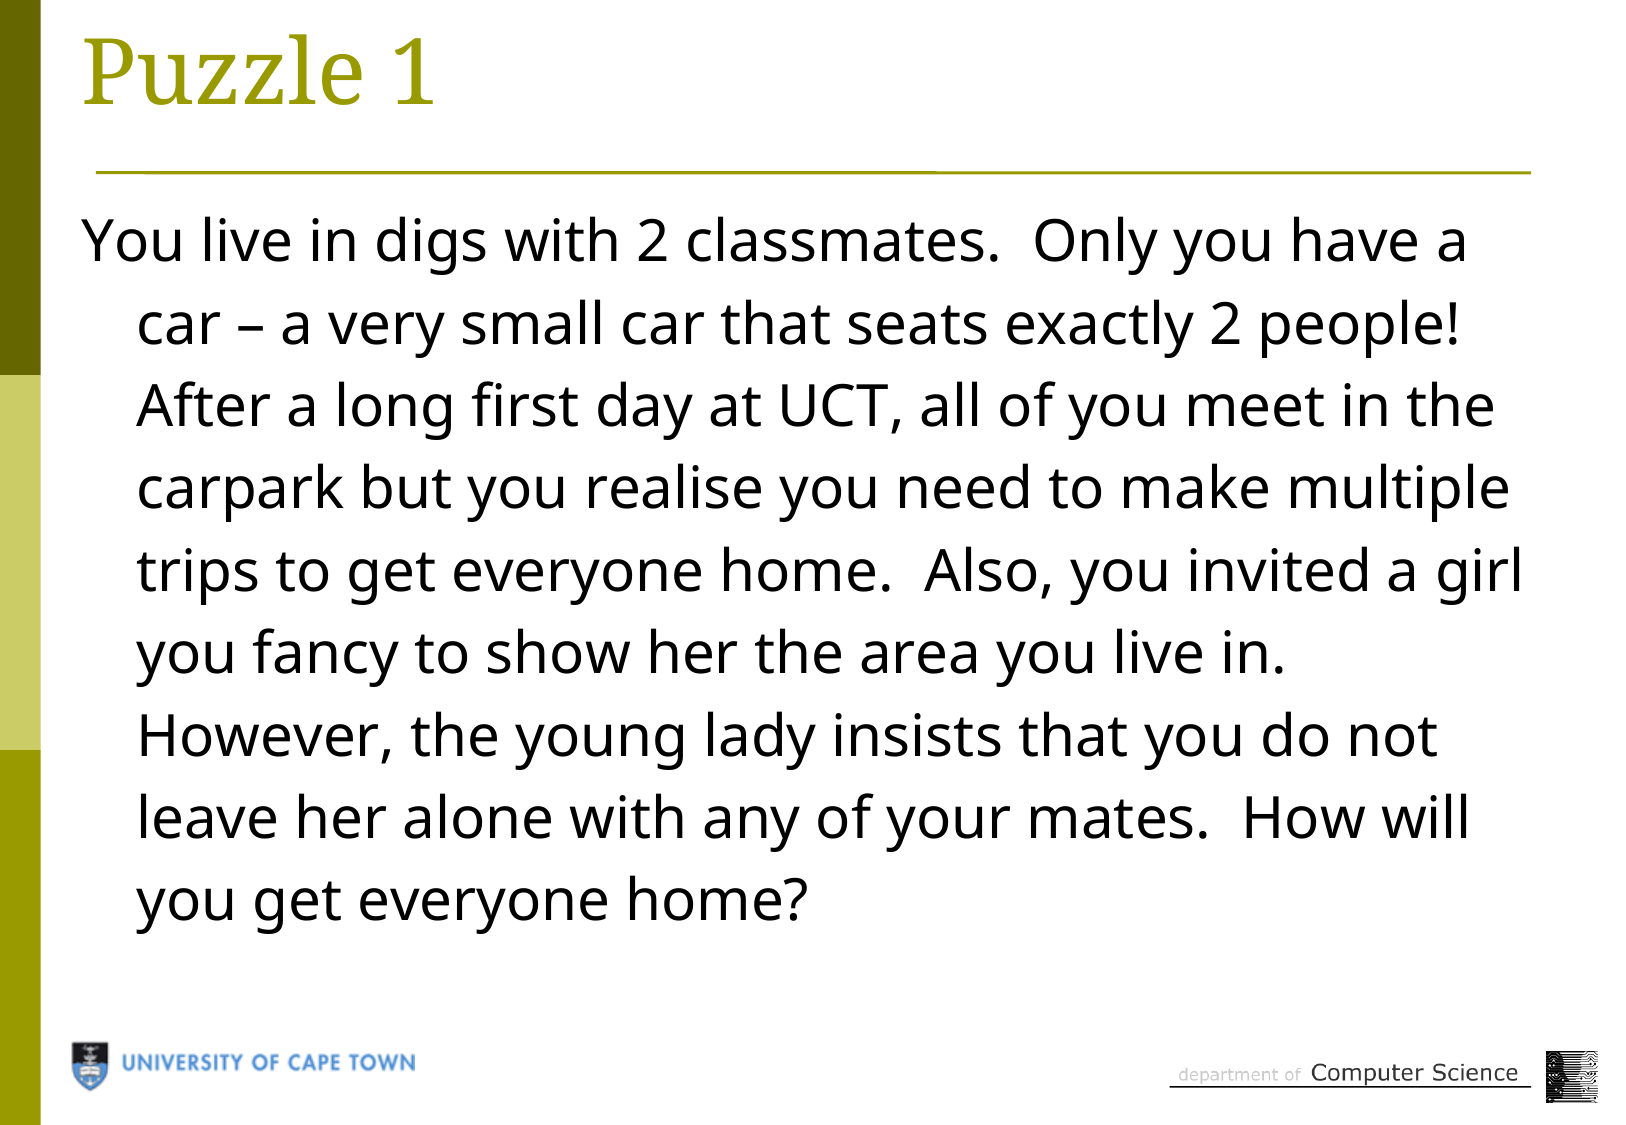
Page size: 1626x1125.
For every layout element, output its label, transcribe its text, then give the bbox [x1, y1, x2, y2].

picture [1169, 1043, 1532, 1091]
picture [1546, 1051, 1598, 1103]
picture [61, 1024, 415, 1103]
list You live in digs with 2 classmates. Only you have a car – a very small car that seats exactly 2 people! After a long first day at UCT, all of you meet in the carpark but you realise you need to make multiple trips to get everyone home. Also, you invited a girl you fancy to show her the area you live in. However, the young lady insists that you do not leave her alone with any of your mates. How will you get everyone home? [81, 196, 1543, 991]
title Puzzle 1 [81, 0, 1543, 165]
